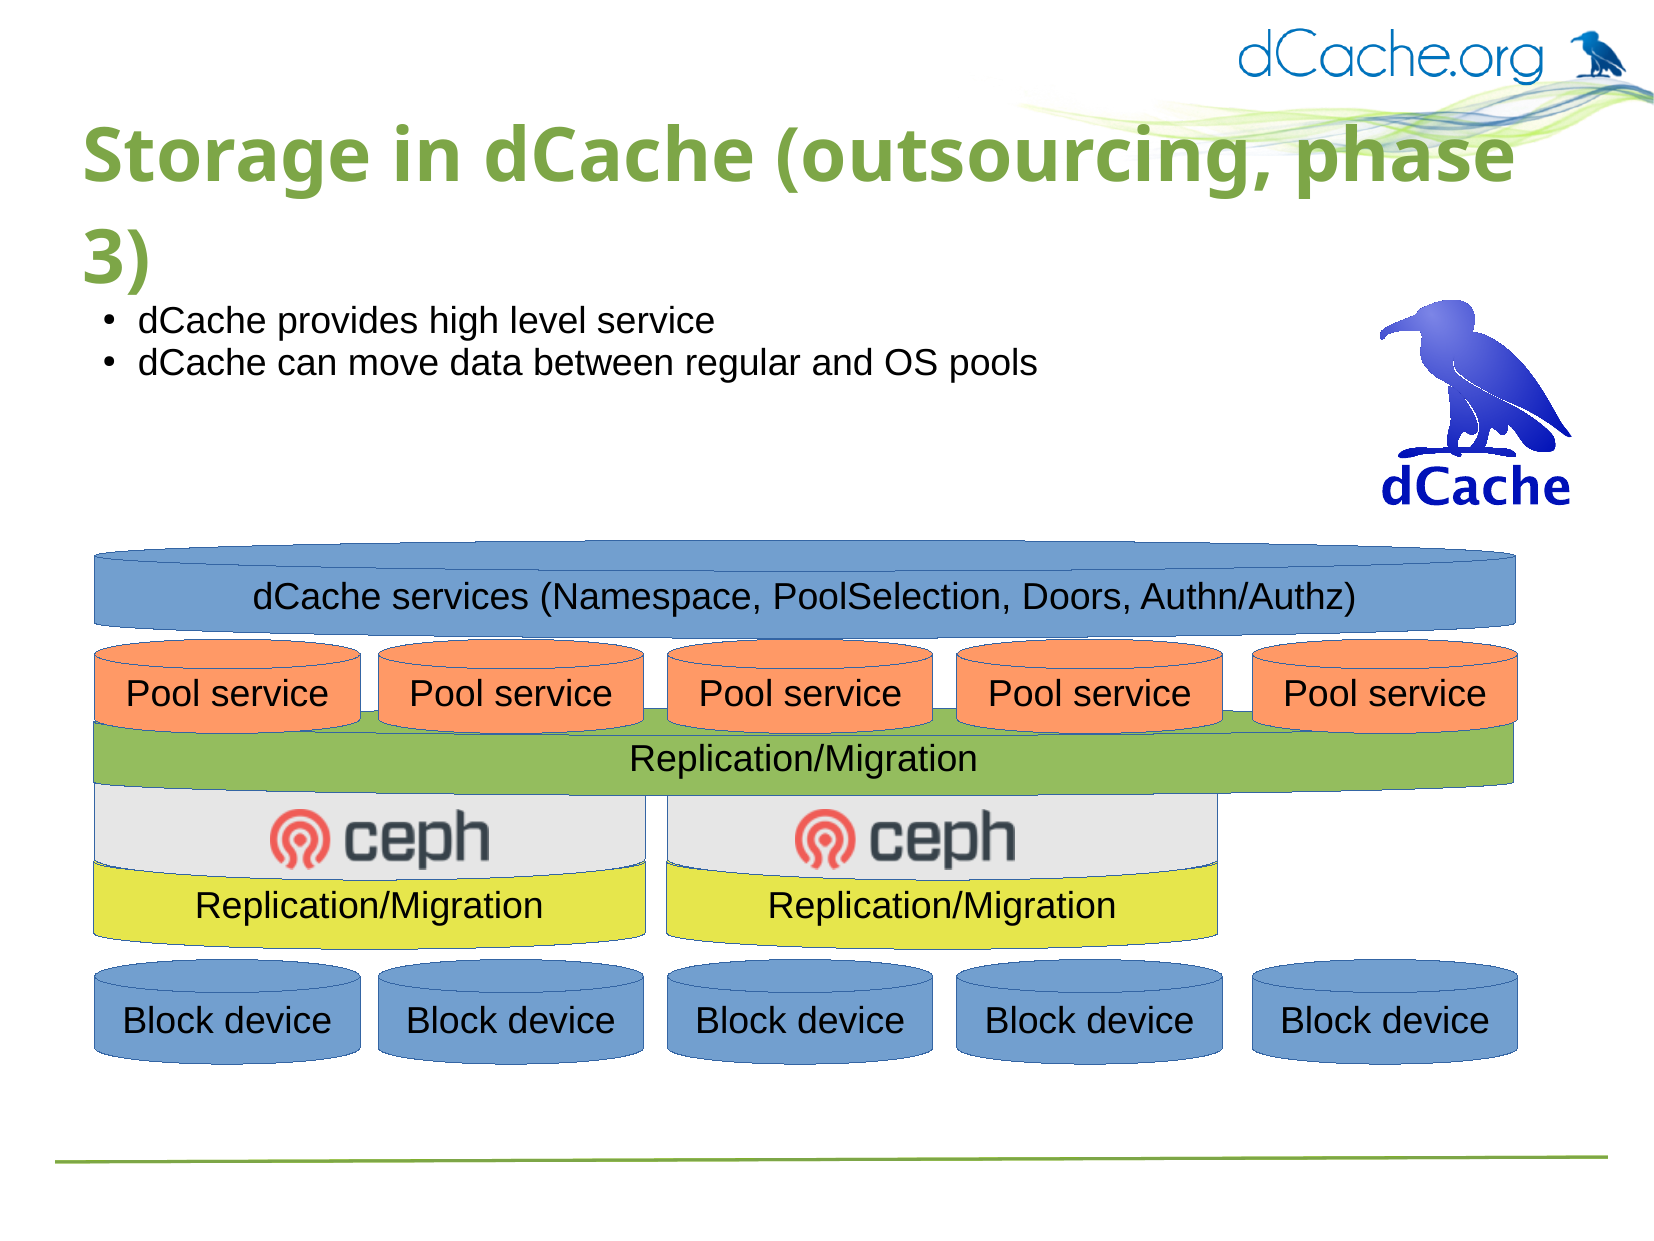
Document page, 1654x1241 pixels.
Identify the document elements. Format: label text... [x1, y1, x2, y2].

text_box Block device [94, 959, 361, 1065]
title Storage in dCache (outsourcing, phase 3) [82, 155, 1605, 252]
text_box Pool service [956, 639, 1223, 734]
text_box Replication/Migration [93, 708, 1514, 796]
text_box dCache provides high level service dCache can move data between regular and OS pools [87, 291, 1053, 391]
picture [1487, 147, 1502, 155]
text_box dCache services (Namespace, PoolSelection, Doors, Authn/Authz) [94, 540, 1516, 639]
text_box [94, 783, 646, 881]
text_box Replication/Migration [93, 860, 646, 950]
picture [1358, 148, 1372, 155]
picture [956, 16, 1654, 169]
text_box Pool service [667, 639, 933, 734]
picture [1173, 148, 1187, 155]
picture [981, 148, 997, 155]
text_box Pool service [378, 639, 644, 734]
picture [270, 809, 489, 870]
text_box Pool service [1252, 639, 1518, 734]
text_box [667, 794, 1218, 881]
text_box Block device [956, 959, 1223, 1065]
text_box Block device [378, 959, 644, 1065]
text_box Block device [667, 959, 933, 1065]
picture [795, 809, 1015, 870]
picture [1311, 148, 1325, 155]
text_box Block device [1252, 959, 1518, 1065]
picture [1380, 300, 1572, 506]
text_box Pool service [94, 639, 361, 734]
picture [1219, 148, 1235, 155]
text_box Replication/Migration [666, 860, 1218, 950]
